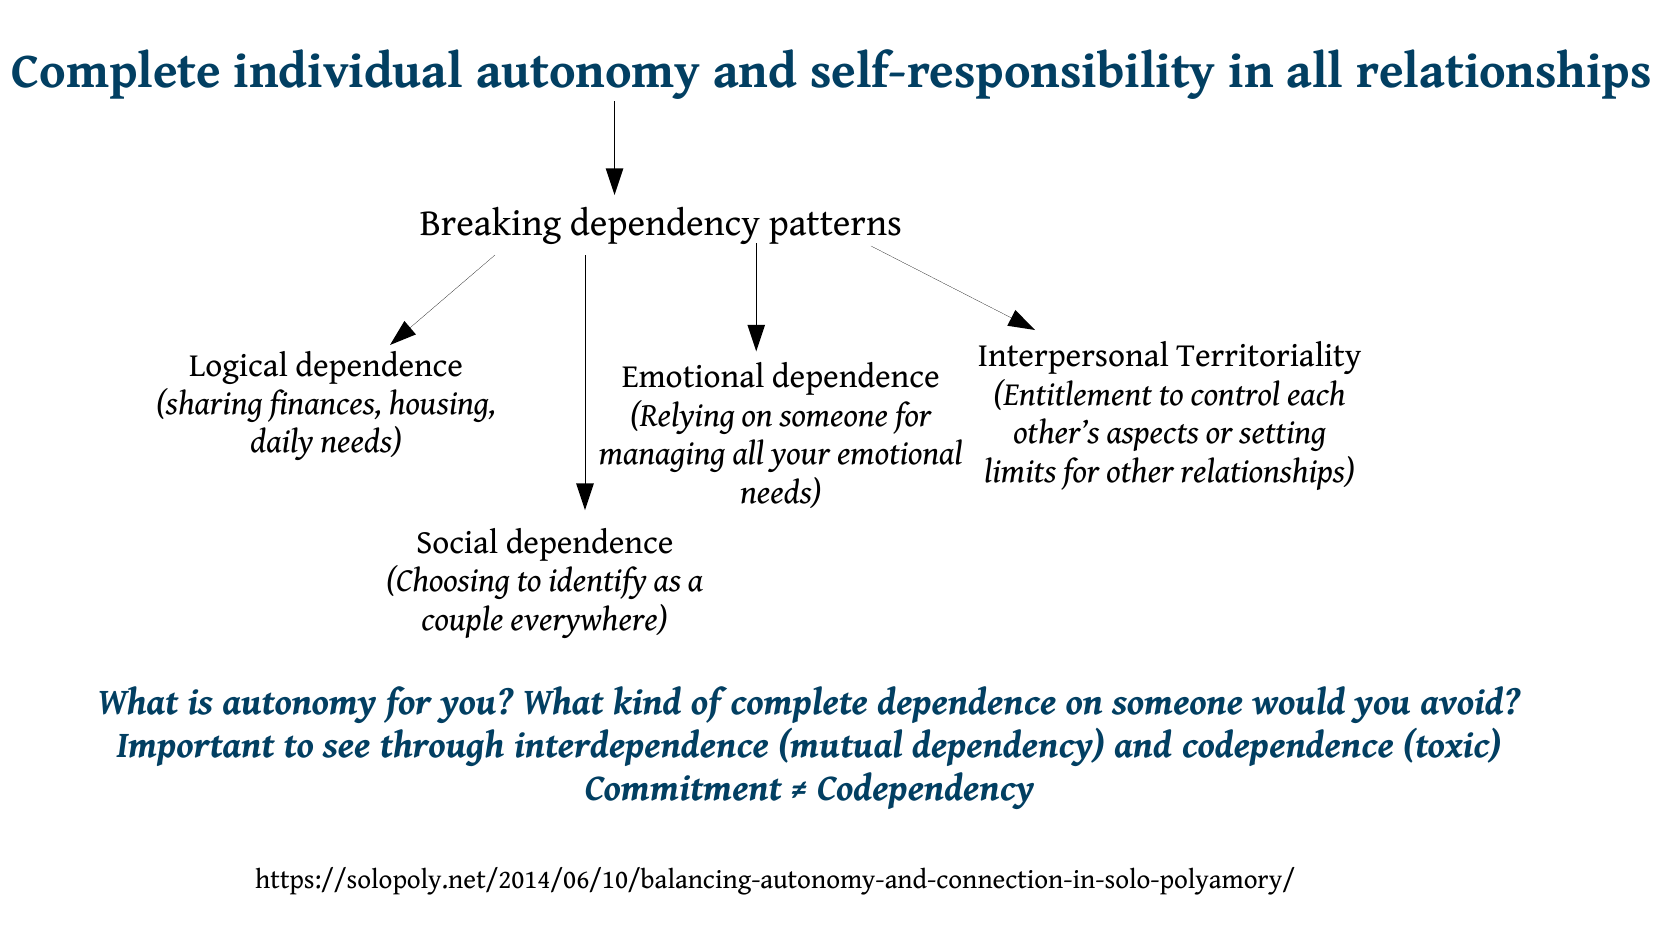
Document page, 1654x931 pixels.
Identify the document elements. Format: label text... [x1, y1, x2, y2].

text_box Breaking dependency patterns [405, 195, 976, 294]
text_box Interpersonal Territoriality (Entitlement to control each other’s aspects or setting limits for other relationships) [960, 330, 1381, 556]
text_box Logical dependence (sharing finances, housing, daily needs) [116, 339, 537, 565]
text_box https://solopoly.net/2014/06/10/balancing-autonomy-and-connection-in-solo-polyamory/ [240, 858, 1654, 916]
text_box What is autonomy for you? What kind of complete dependence on someone would you avoid? Important to see through interdependence (mutual dependency) and codependence (toxic) Commitment ≠ Codependency [30, 674, 1591, 906]
text_box Emotional dependence (Relying on someone for managing all your emotional needs) [571, 351, 992, 577]
text_box Social dependence (Choosing to identify as a couple everywhere) [334, 516, 755, 742]
text_box Complete individual autonomy and self-responsibility in all relationships [0, 35, 1654, 177]
